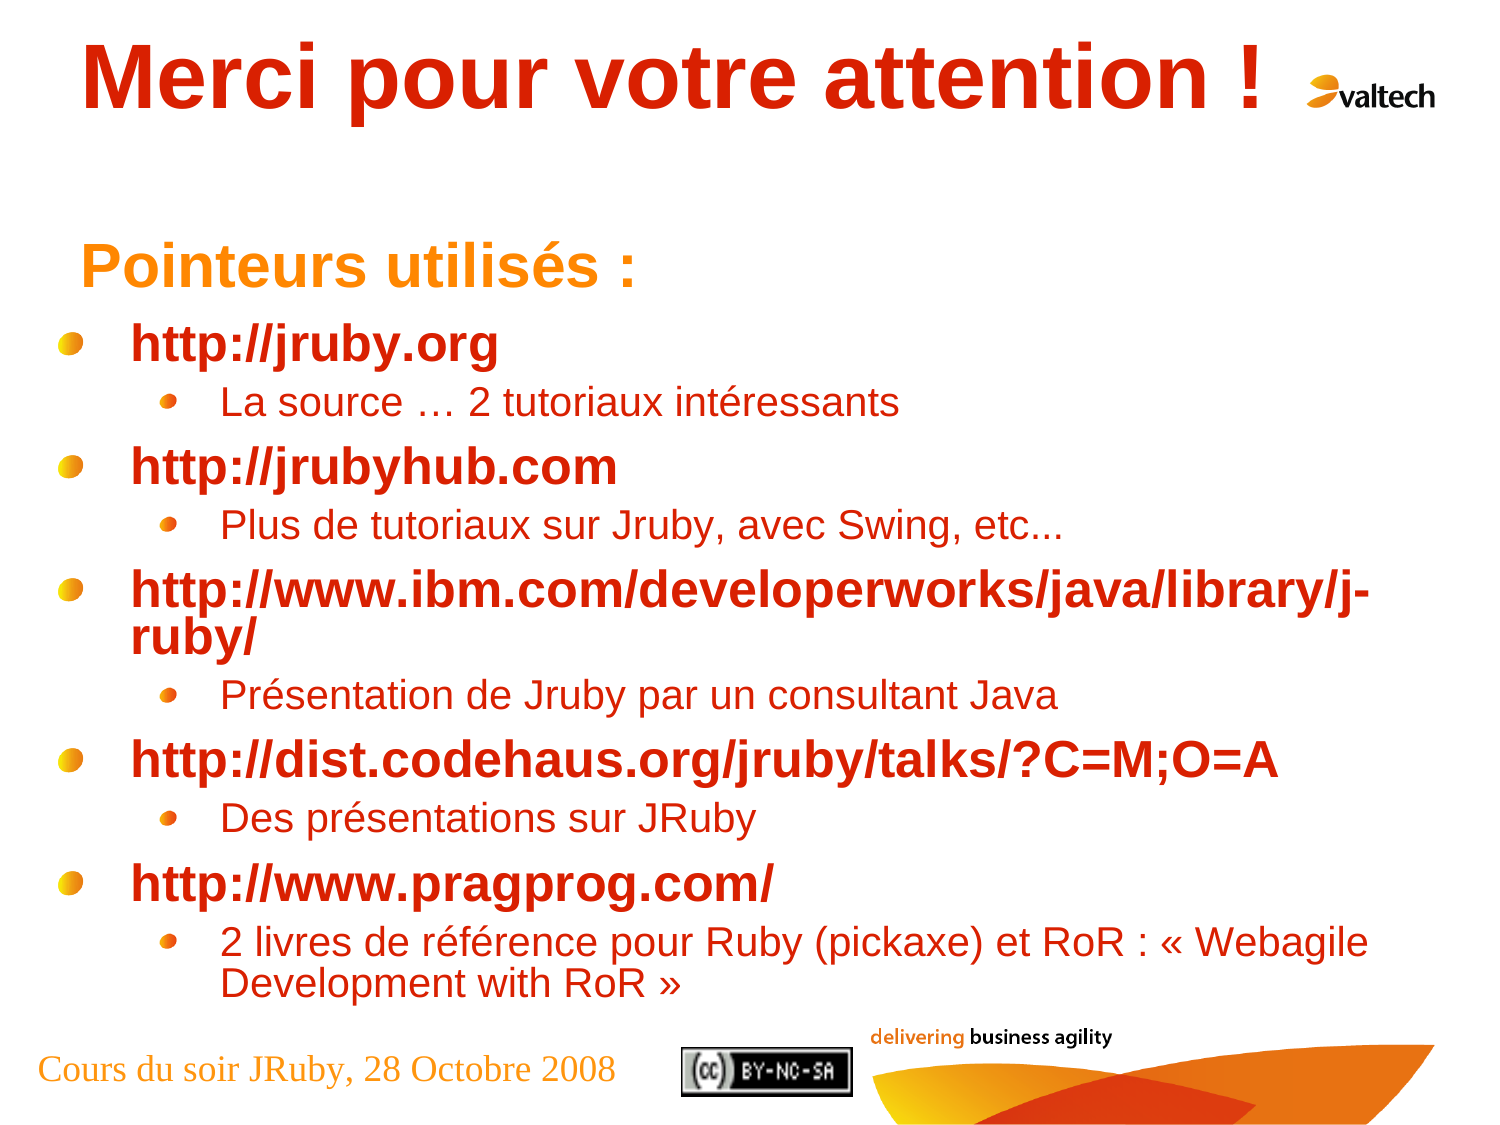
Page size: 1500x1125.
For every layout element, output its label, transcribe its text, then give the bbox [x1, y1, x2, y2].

picture [1388, 1026, 1436, 1125]
picture [1316, 73, 1436, 109]
title Merci pour votre attention ! Pointeurs utilisés : [80, 24, 1316, 243]
list http://jruby.org La source … 2 tutoriaux intéressants http://jrubyhub.com Plus de tutoriaux sur Jruby, avec Swing, etc... http://www.ibm.com/developerworks/java/library/j-ruby/ Présentation de Jruby par un consultant Java http://dist.codehaus.org/jruby/talks/?C=M;O=A Des présentations sur JRuby http://www.pragprog.com/ 2 livres de référence pour Ruby (pickaxe) et RoR : « Webagile Development with RoR » [57, 243, 1388, 1125]
